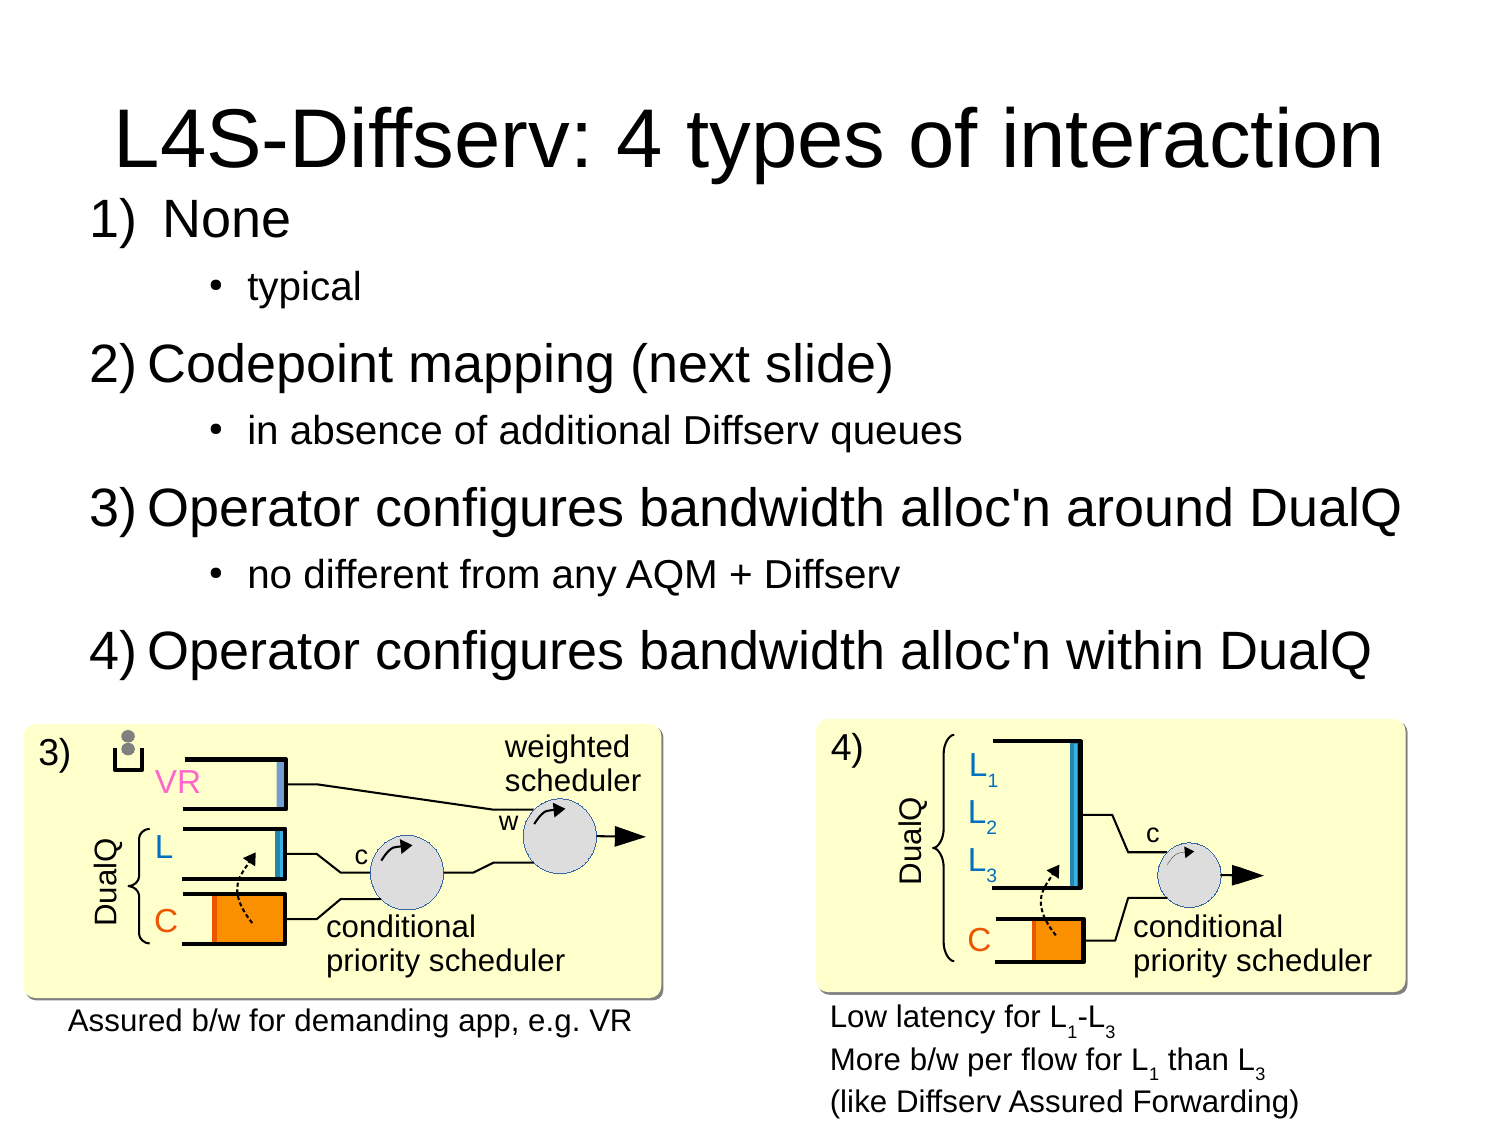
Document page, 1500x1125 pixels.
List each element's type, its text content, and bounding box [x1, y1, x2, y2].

text_box DualQ [80, 764, 145, 942]
text_box Low latency for L1-L3 More b/w per flow for L1 than L3 (like Diffserv Assured Forwarding) [814, 992, 1489, 1125]
text_box DualQ [938, 741, 949, 901]
list None typical Codepoint mapping (next slide) in absence of additional Diffserv queues Operator configures bandwidth alloc'n around DualQ no different from any AQM + Diffserv Operator configures bandwidth alloc'n within DualQ [75, 188, 1425, 733]
text_box [277, 828, 285, 879]
text_box DualQ [135, 868, 145, 895]
text_box weighted scheduler [490, 721, 657, 806]
text_box Assured b/w for demanding app, e.g. VR [53, 996, 668, 1046]
text_box [276, 759, 285, 810]
text_box w [484, 798, 528, 858]
text_box [214, 894, 285, 944]
text_box [528, 806, 597, 874]
text_box L1 [954, 746, 1019, 786]
text_box C [139, 895, 193, 948]
text_box [1072, 741, 1080, 889]
text_box conditional priority scheduler [1118, 901, 1388, 986]
text_box 3) [23, 724, 662, 999]
text_box [1157, 842, 1222, 901]
text_box L [139, 828, 205, 868]
text_box VR [139, 763, 237, 803]
text_box [375, 835, 444, 901]
text_box [1033, 919, 1084, 963]
text_box C [952, 913, 1007, 966]
text_box c [339, 832, 388, 891]
text_box conditional priority scheduler [311, 901, 581, 986]
text_box L2 [953, 793, 1018, 833]
text_box c [1131, 810, 1169, 861]
text_box [121, 729, 135, 756]
text_box L3 [953, 841, 1018, 881]
text_box DualQ [885, 723, 949, 901]
text_box 4) [816, 733, 1406, 992]
title L4S-Diffserv: 4 types of interaction [75, 45, 1425, 188]
